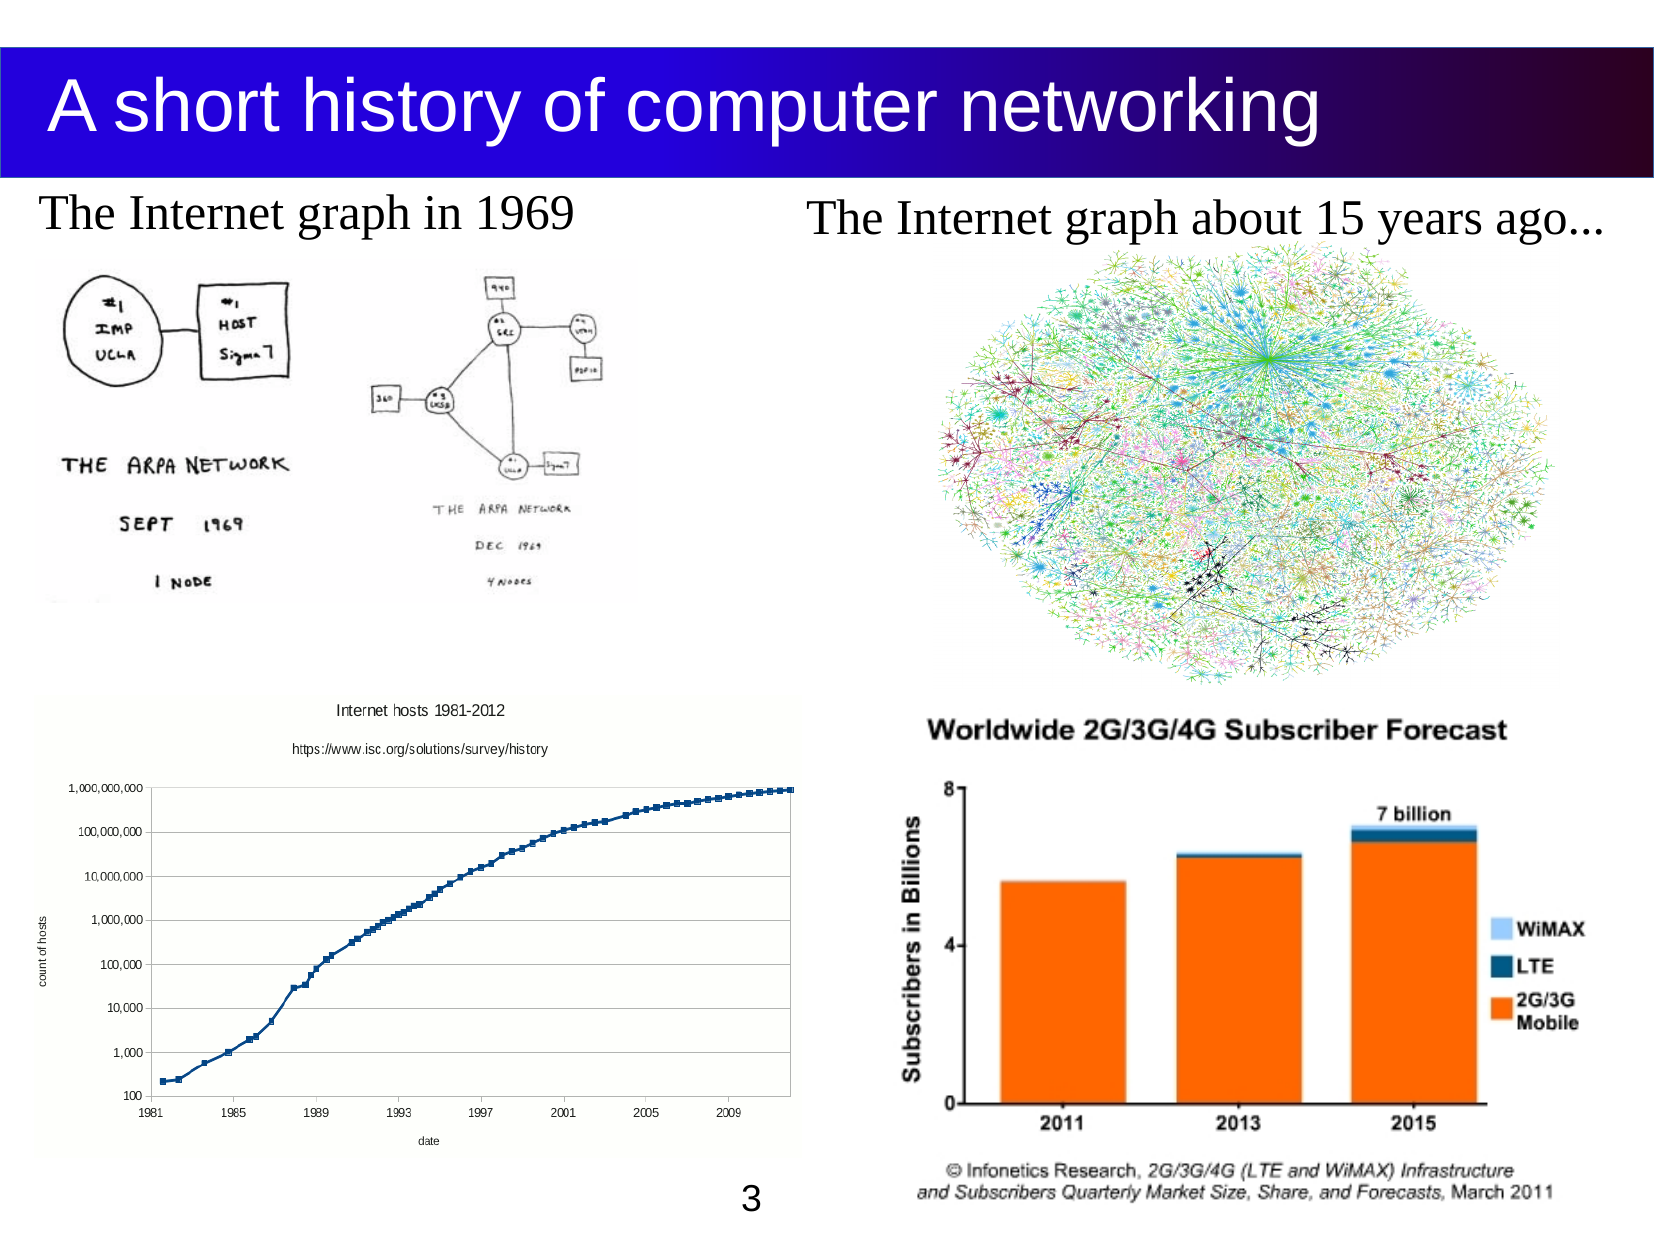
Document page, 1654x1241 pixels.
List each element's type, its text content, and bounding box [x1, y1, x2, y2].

picture [933, 312, 1560, 689]
title A short history of computer networking [0, 0, 1371, 218]
picture [850, 708, 1595, 1205]
text_box The Internet graph in 1969 [23, 172, 662, 308]
text_box The Internet graph about 15 years ago... [791, 177, 1654, 312]
picture [34, 695, 802, 1158]
picture [35, 308, 638, 603]
